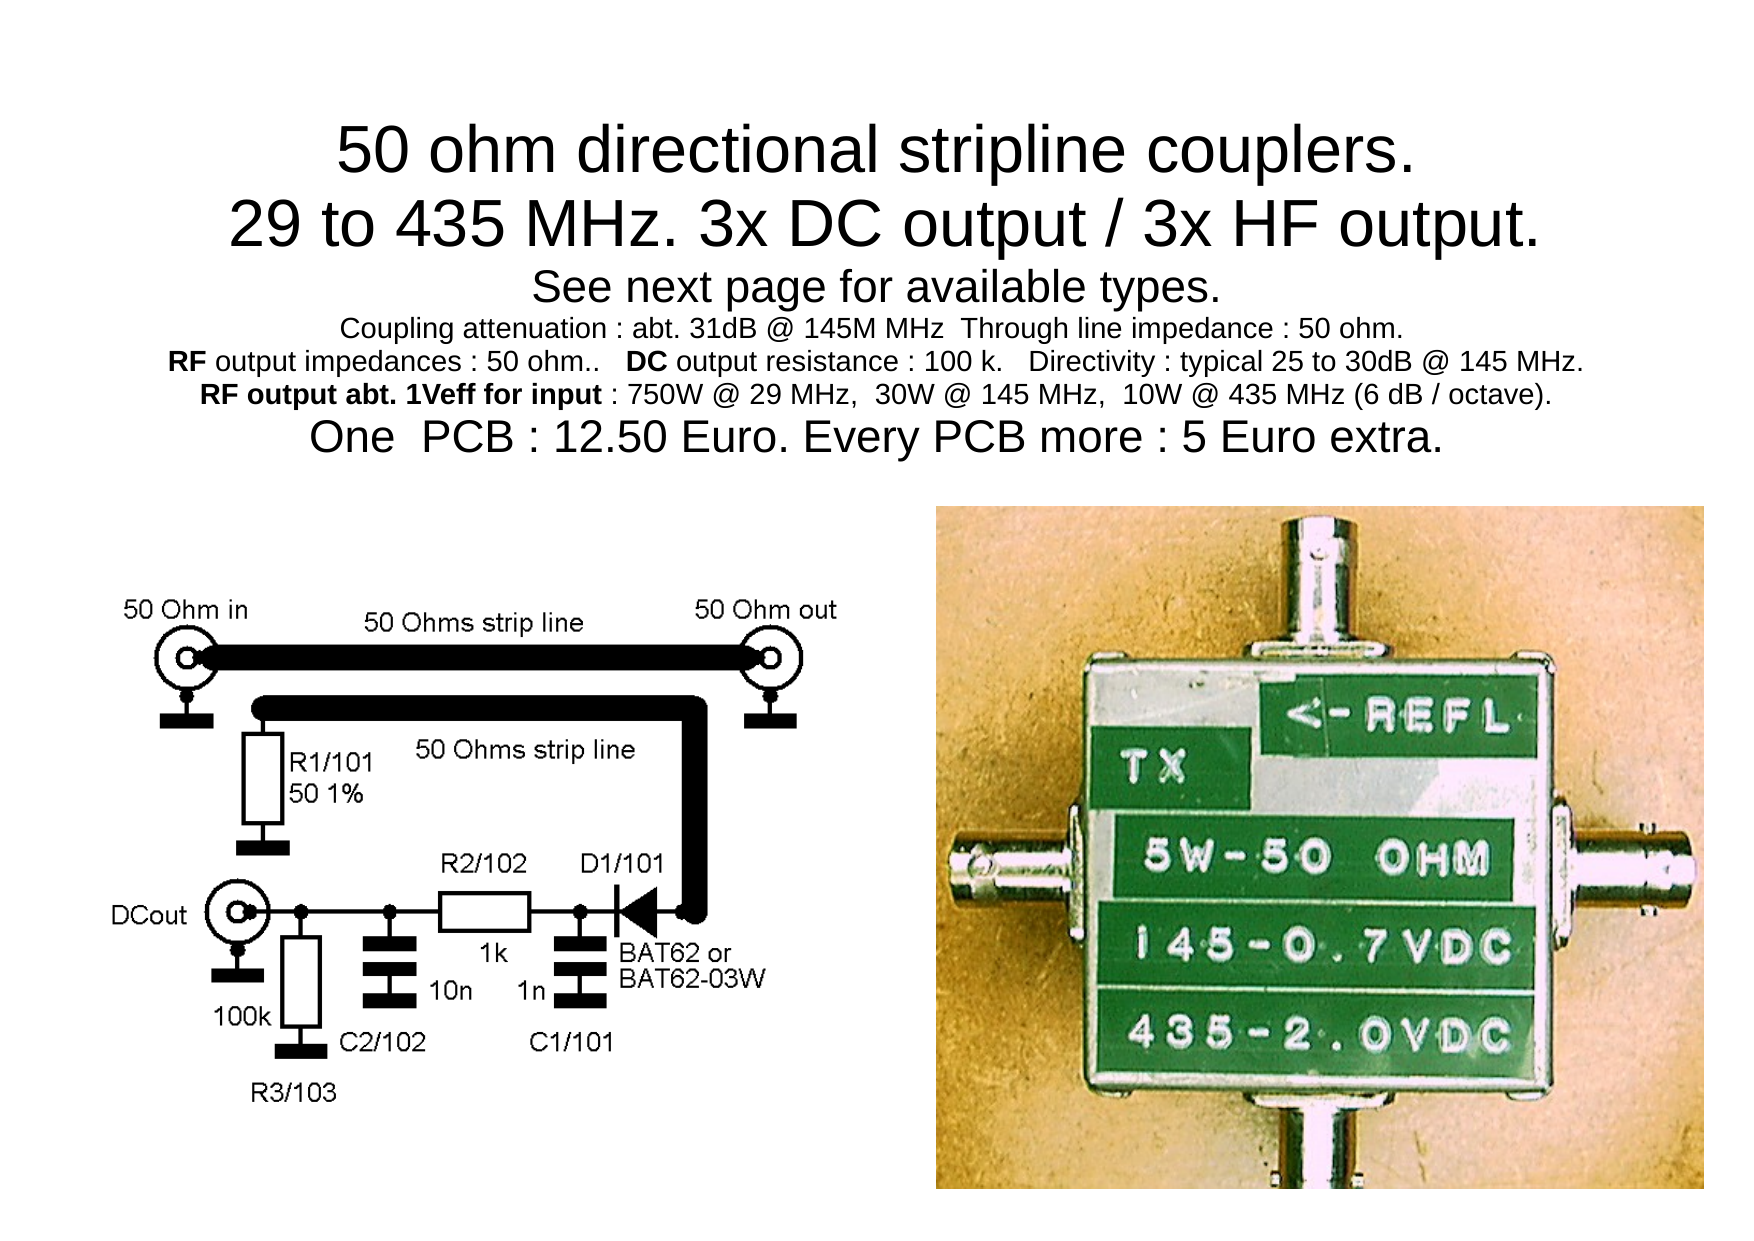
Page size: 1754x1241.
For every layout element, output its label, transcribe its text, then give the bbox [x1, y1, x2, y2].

picture [936, 506, 1704, 1189]
picture [60, 537, 888, 1159]
title 50 ohm directional stripline couplers. 29 to 435 MHz. 3x DC output / 3x HF output. See next page for available types. Coupling attenuation : abt. 31dB @ 145M MHz Through line impedance : 50 ohm. RF output impedances : 50 ohm.. DC output resistance : 100 k. Directivity : typical 25 to 30dB @ 145 MHz. RF output abt. 1Veff for input : 750W @ 29 MHz, 30W @ 145 MHz, 10W @ 435 MHz (6 dB / octave). One PCB : 12.50 Euro. Every PCB more : 5 Euro extra. [140, 111, 1614, 463]
